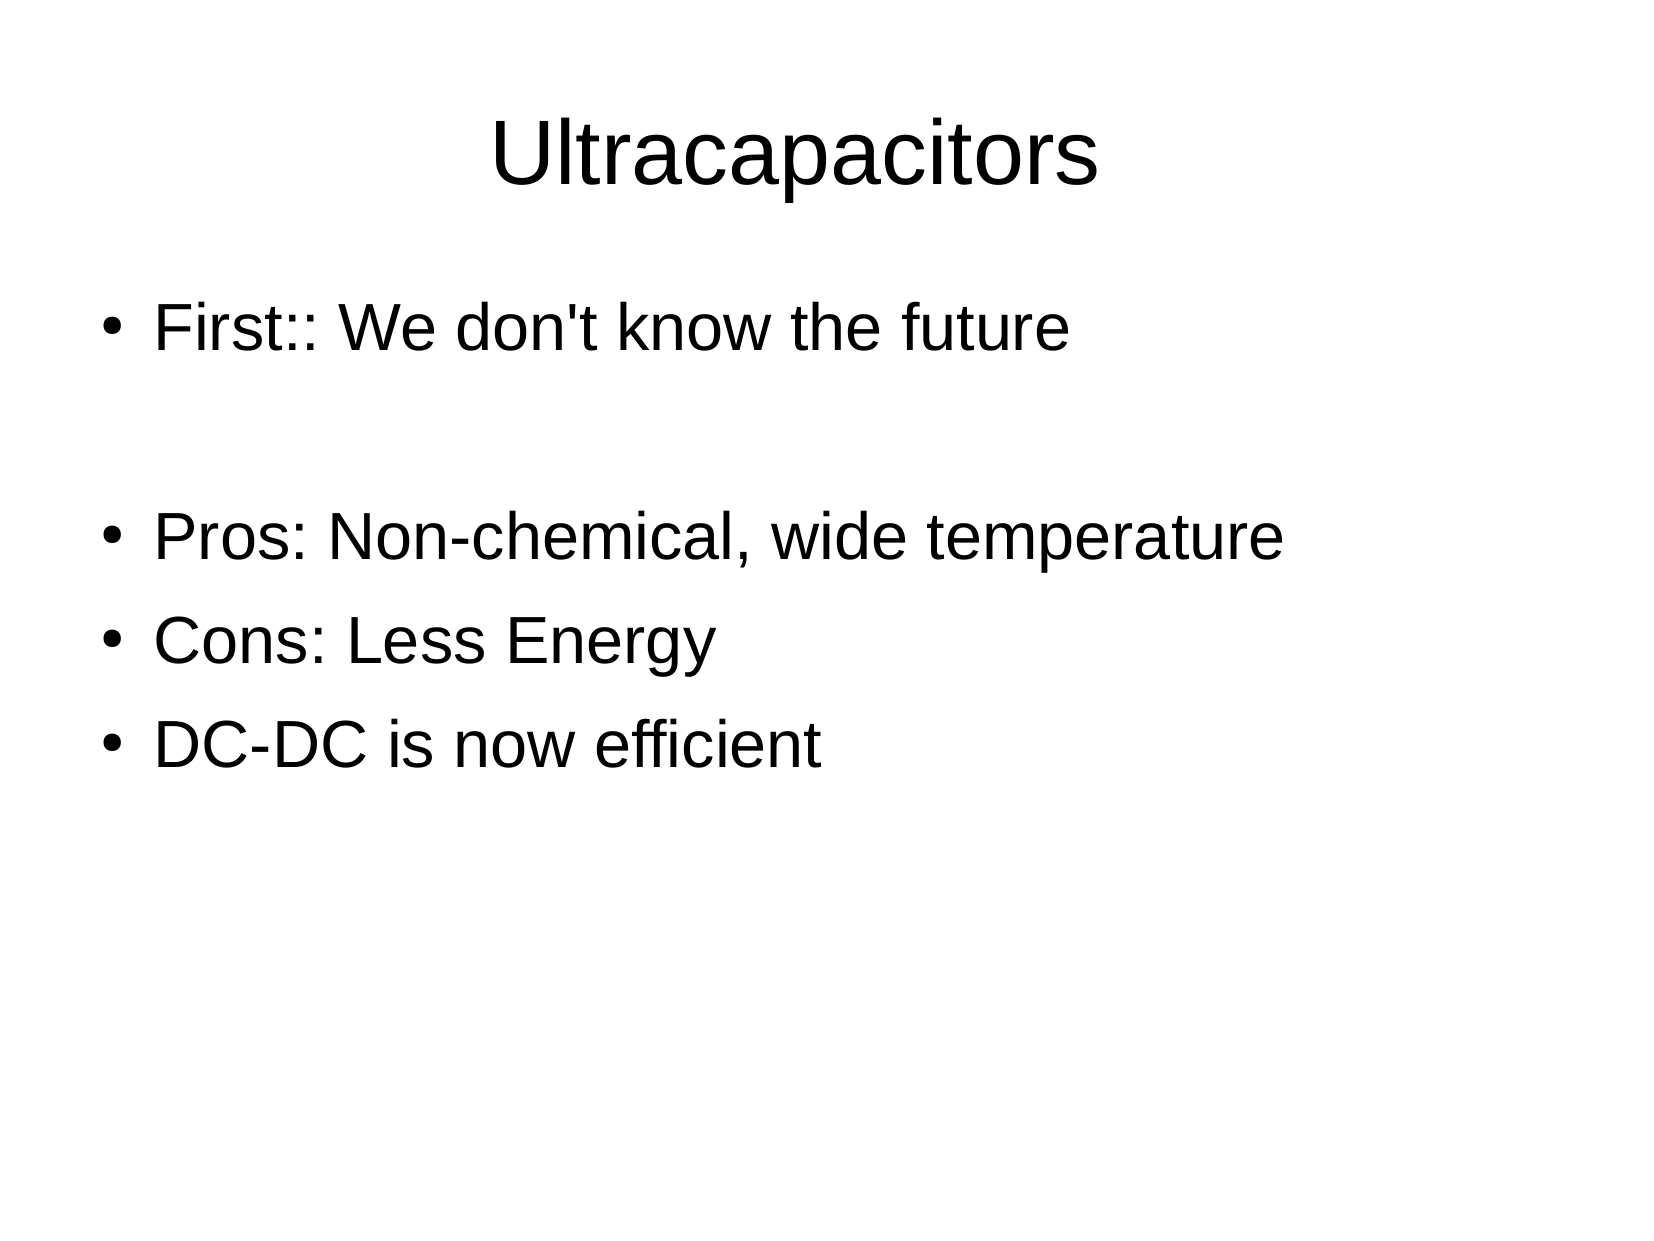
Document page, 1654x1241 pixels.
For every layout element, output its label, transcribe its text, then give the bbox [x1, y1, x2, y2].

list First:: We don't know the future Pros: Non-chemical, wide temperature Cons: Less Energy DC-DC is now efficient [82, 290, 1571, 1109]
title Ultracapacitors [82, 49, 1571, 257]
